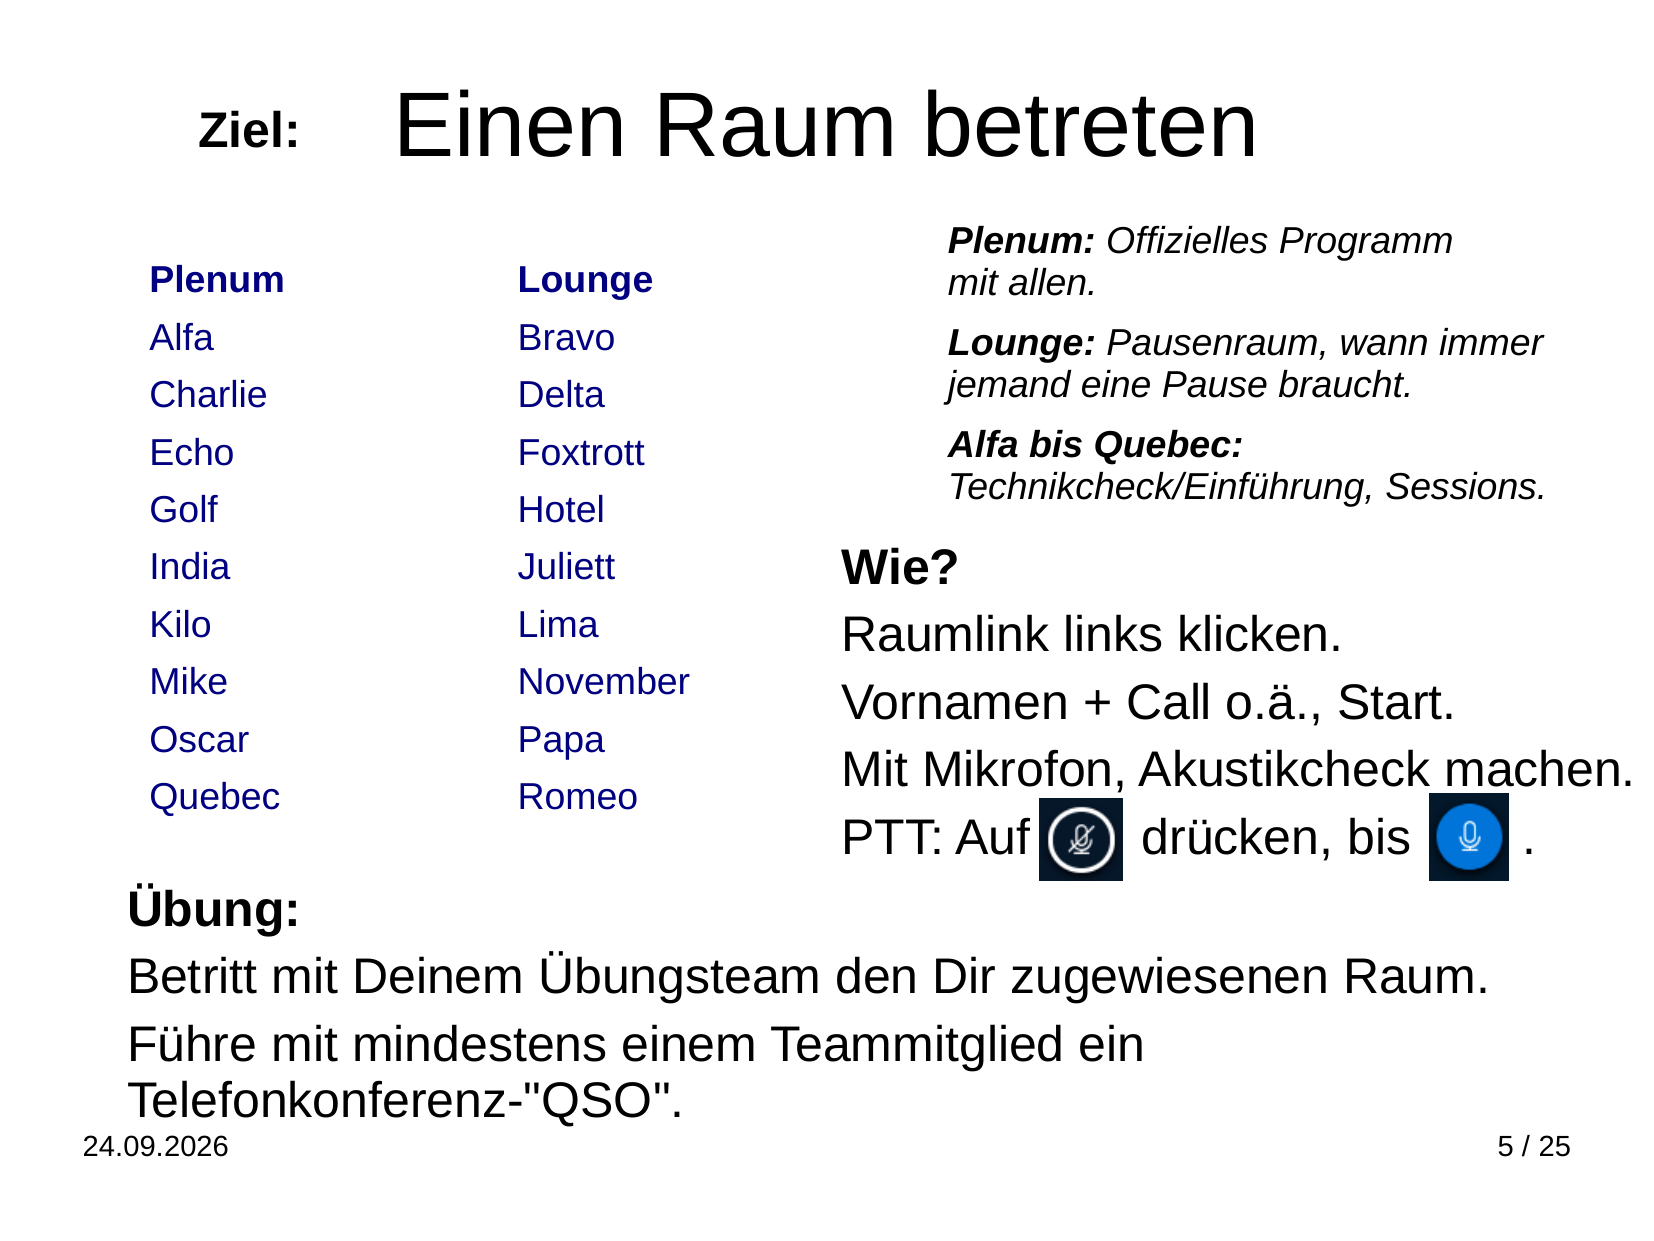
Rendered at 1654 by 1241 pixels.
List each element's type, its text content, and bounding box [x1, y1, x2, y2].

table_cell Romeo [504, 769, 717, 825]
table_cell Foxtrott [504, 424, 717, 481]
title Einen Raum betreten [82, 37, 1571, 213]
table_cell Oscar [136, 711, 503, 768]
text_box Plenum: Offizielles Programm mit allen. Lounge: Pausenraum, wann immer jemand eine Pause braucht. Alfa bis Quebec: Technikcheck/Einführung, Sessions. [933, 212, 1630, 520]
table_cell Charlie [136, 367, 503, 423]
table_cell Quebec [136, 769, 503, 825]
table_cell Lima [504, 596, 717, 653]
picture [1039, 798, 1123, 881]
table_cell Juliett [504, 539, 717, 595]
table_cell Golf [136, 482, 503, 538]
table_cell Papa [504, 711, 717, 768]
table_cell Alfa [136, 309, 503, 366]
table_cell Bravo [504, 309, 717, 366]
table_header Plenum [136, 252, 503, 308]
table_cell India [136, 539, 503, 595]
text_box Wie? Raumlink links klicken. Vornamen + Call o.ä., Start. Mit Mikrofon, Akustikcheck machen. PTT: Auf drücken, bis . [826, 531, 1654, 929]
table_cell November [504, 654, 717, 710]
table_header Lounge [504, 252, 717, 308]
table_cell Hotel [504, 482, 717, 538]
text_box Ziel: [183, 94, 355, 221]
table_cell Kilo [136, 596, 503, 653]
text_box Übung: Betritt mit Deinem Übungsteam den Dir zugewiesenen Raum. Führe mit mindestens einem Teammitglied ein Telefonkonferenz-"QSO". [112, 873, 1613, 1136]
picture [1429, 793, 1509, 881]
table_cell Echo [136, 424, 503, 481]
table_cell Delta [504, 367, 717, 423]
table_cell Mike [136, 654, 503, 710]
